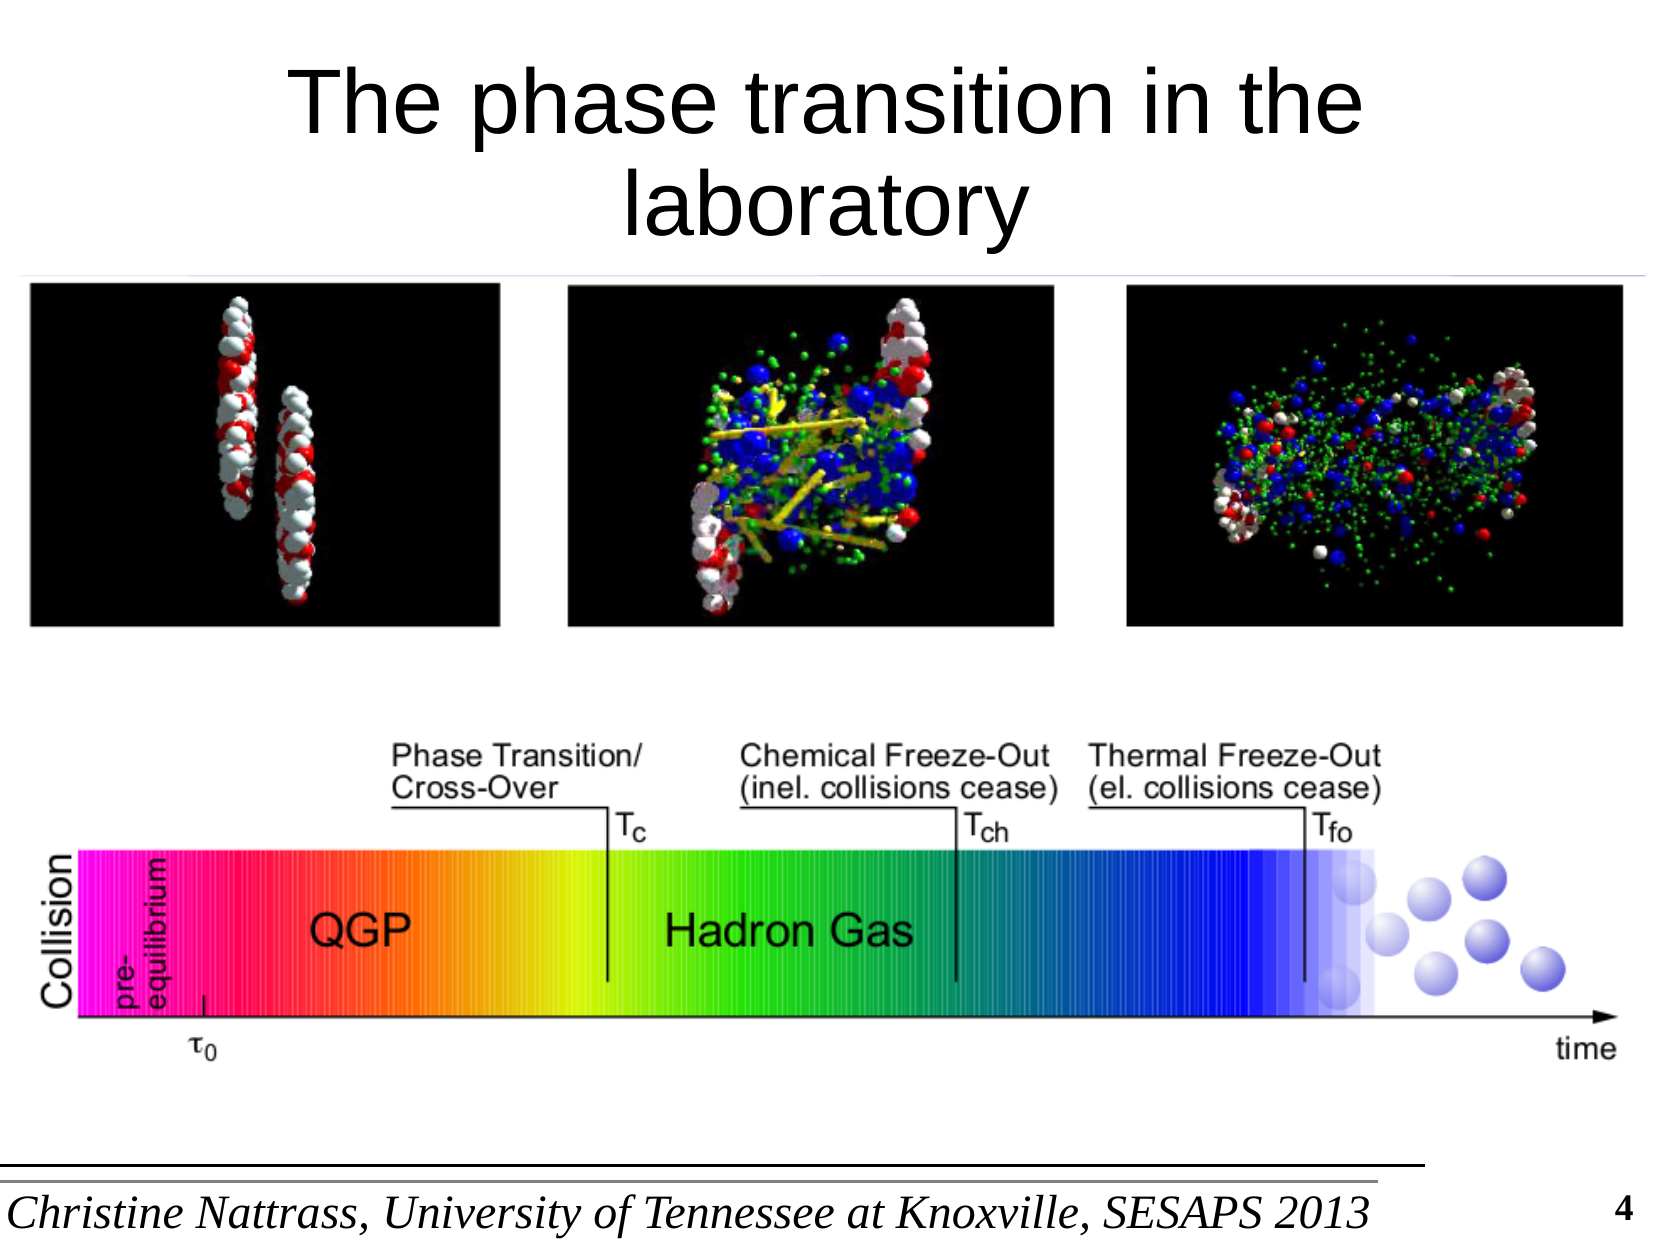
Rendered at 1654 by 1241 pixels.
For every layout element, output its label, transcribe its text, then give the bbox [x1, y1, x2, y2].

title The phase transition in the laboratory [82, 49, 1571, 257]
picture [1, 275, 1652, 1110]
